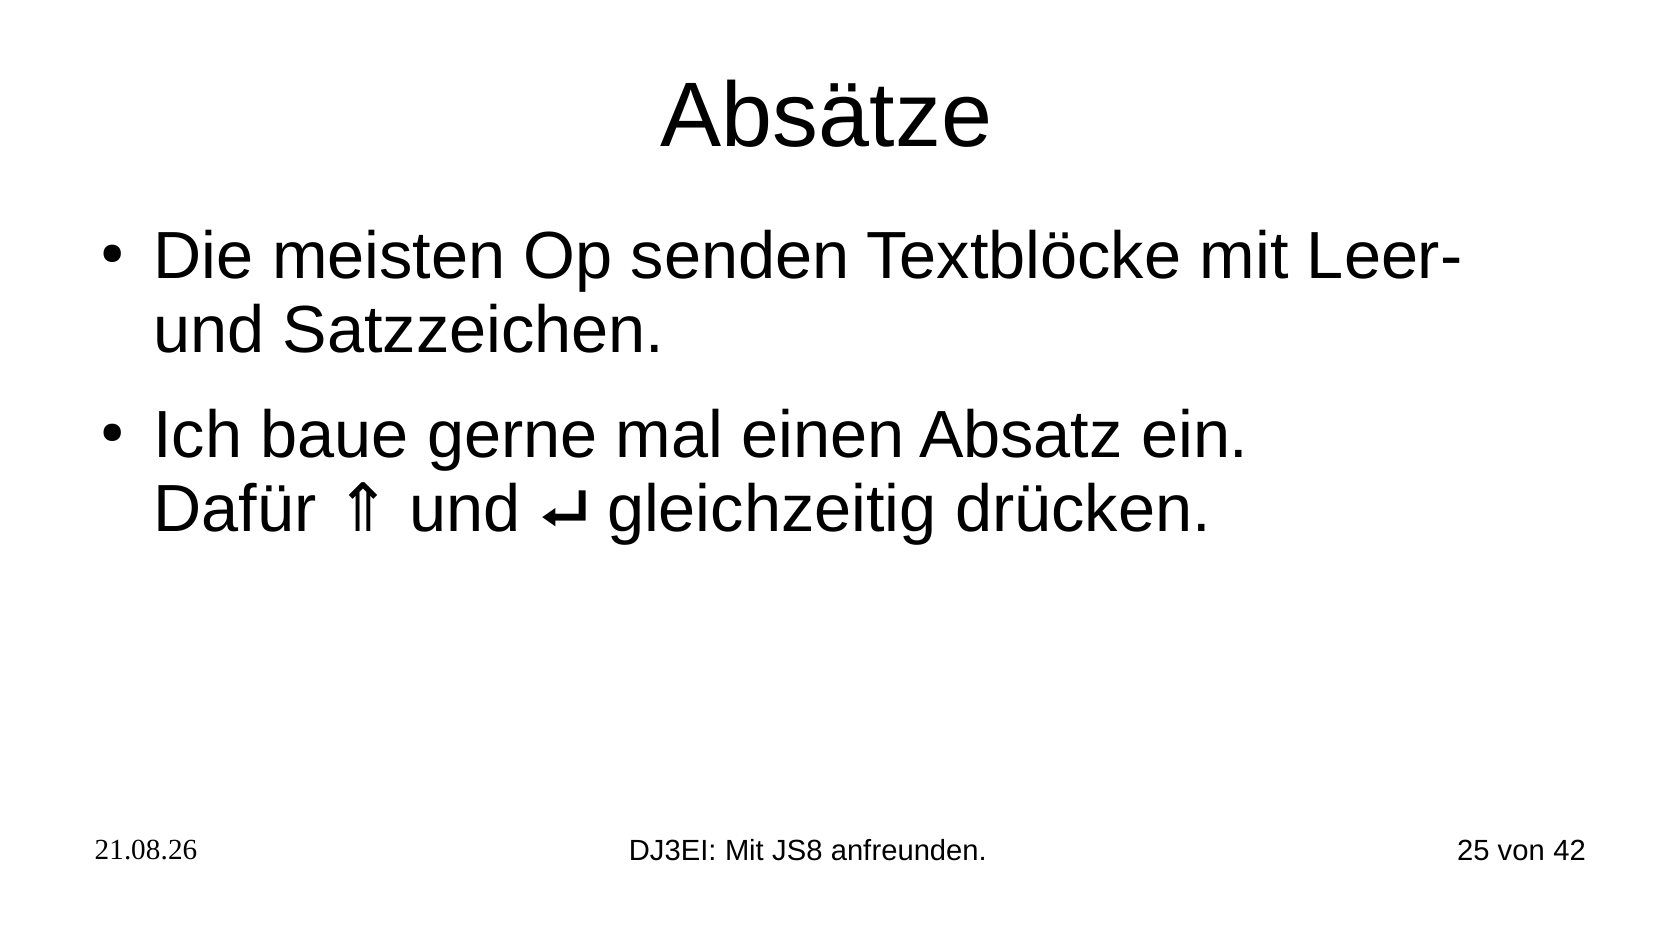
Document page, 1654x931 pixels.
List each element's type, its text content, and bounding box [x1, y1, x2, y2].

title Absätze [82, 37, 1571, 193]
list Die meisten Op senden Textblöcke mit Leer- und Satzzeichen. Ich baue gerne mal einen Absatz ein. Dafür ⇑ und ⮠ gleichzeitig drücken. [82, 217, 1571, 758]
